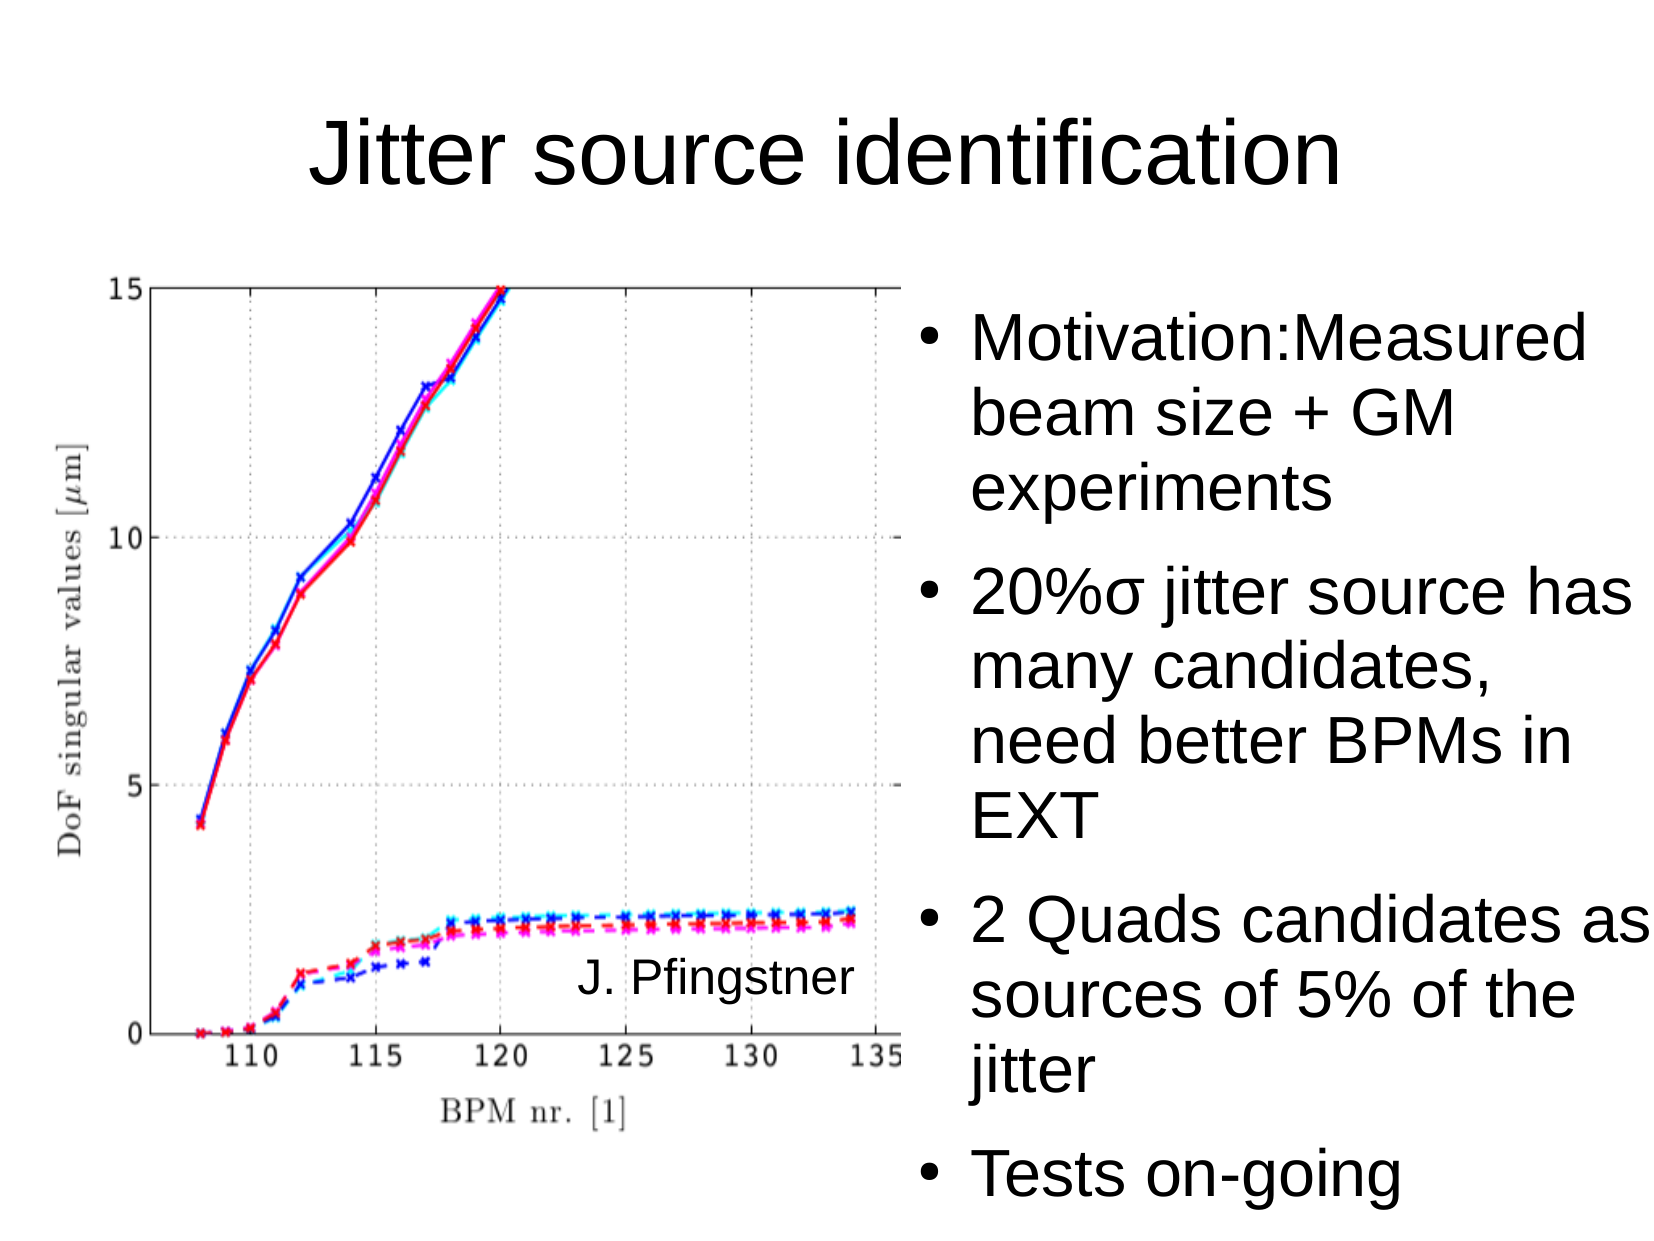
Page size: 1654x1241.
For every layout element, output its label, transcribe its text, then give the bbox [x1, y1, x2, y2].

picture [37, 262, 901, 1139]
text_box J. Pfingstner [562, 941, 871, 1013]
list Motivation:Measured beam size + GM experiments 20%σ jitter source has many candidates, need better BPMs in EXT 2 Quads candidates as sources of 5% of the jitter Tests on-going [900, 300, 1654, 1241]
title Jitter source identification [82, 49, 1571, 257]
